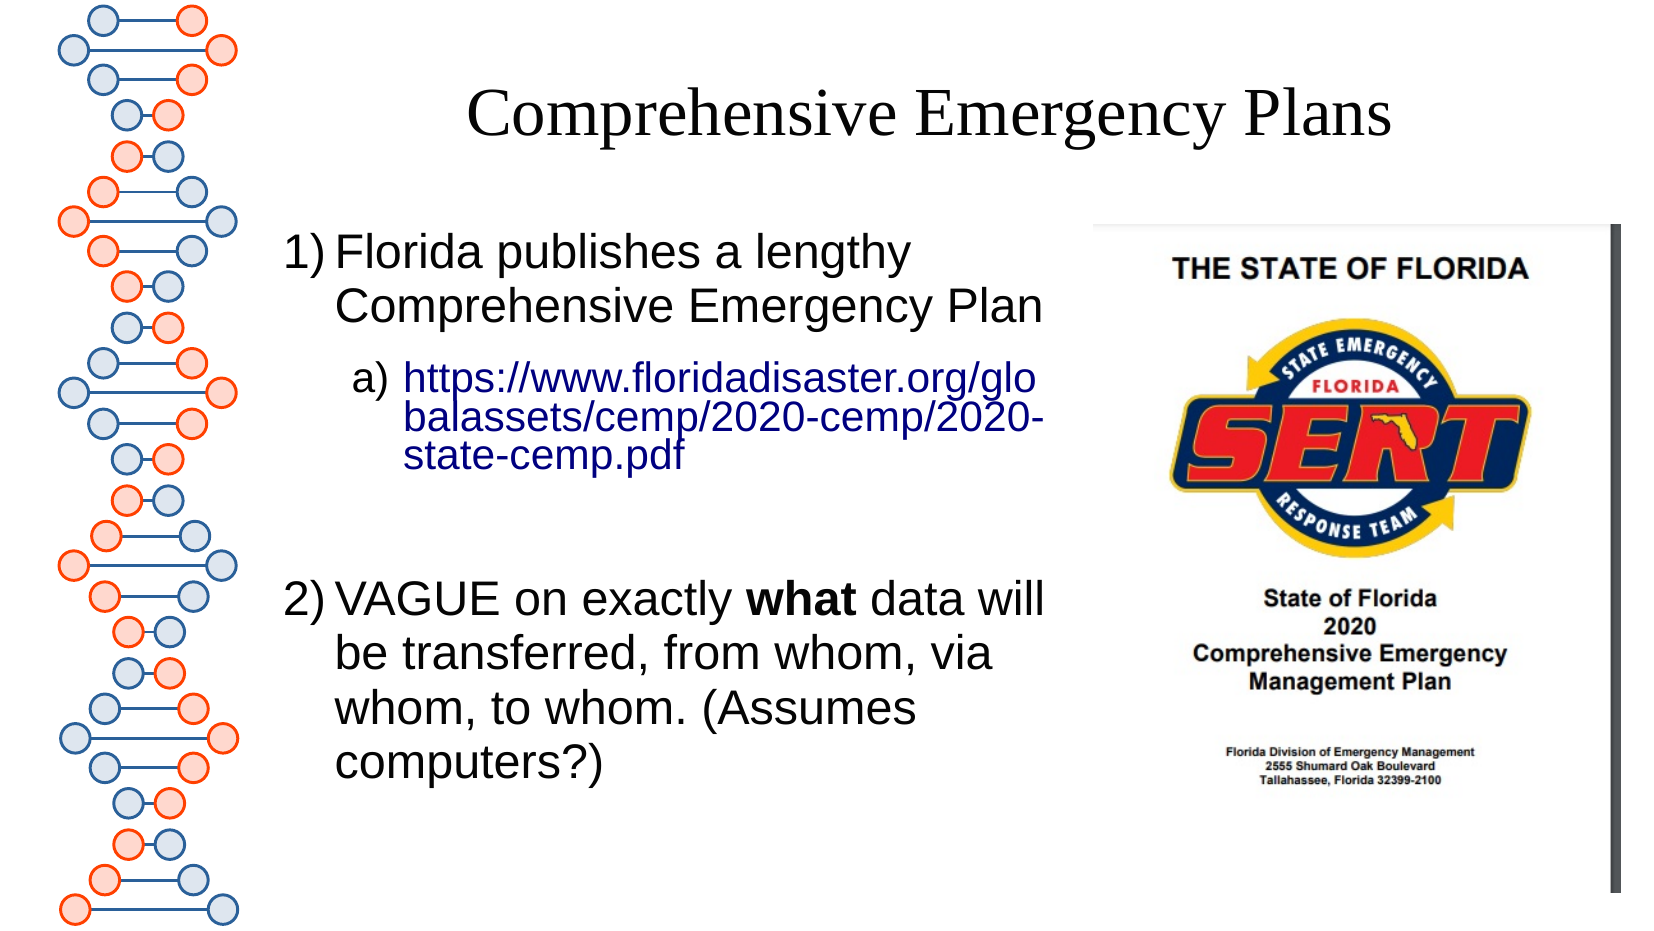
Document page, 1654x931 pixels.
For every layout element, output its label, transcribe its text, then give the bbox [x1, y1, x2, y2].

title Comprehensive Emergency Plans [265, 35, 1595, 189]
list Florida publishes a lengthy Comprehensive Emergency Plan https://www.floridadisaster.org/globalassets/cemp/2020-cemp/2020-state-cemp.pdf VAGUE on exactly what data will be transferred, from whom, via whom, to whom. (Assumes computers?) [265, 224, 1051, 764]
picture [1093, 224, 1621, 893]
